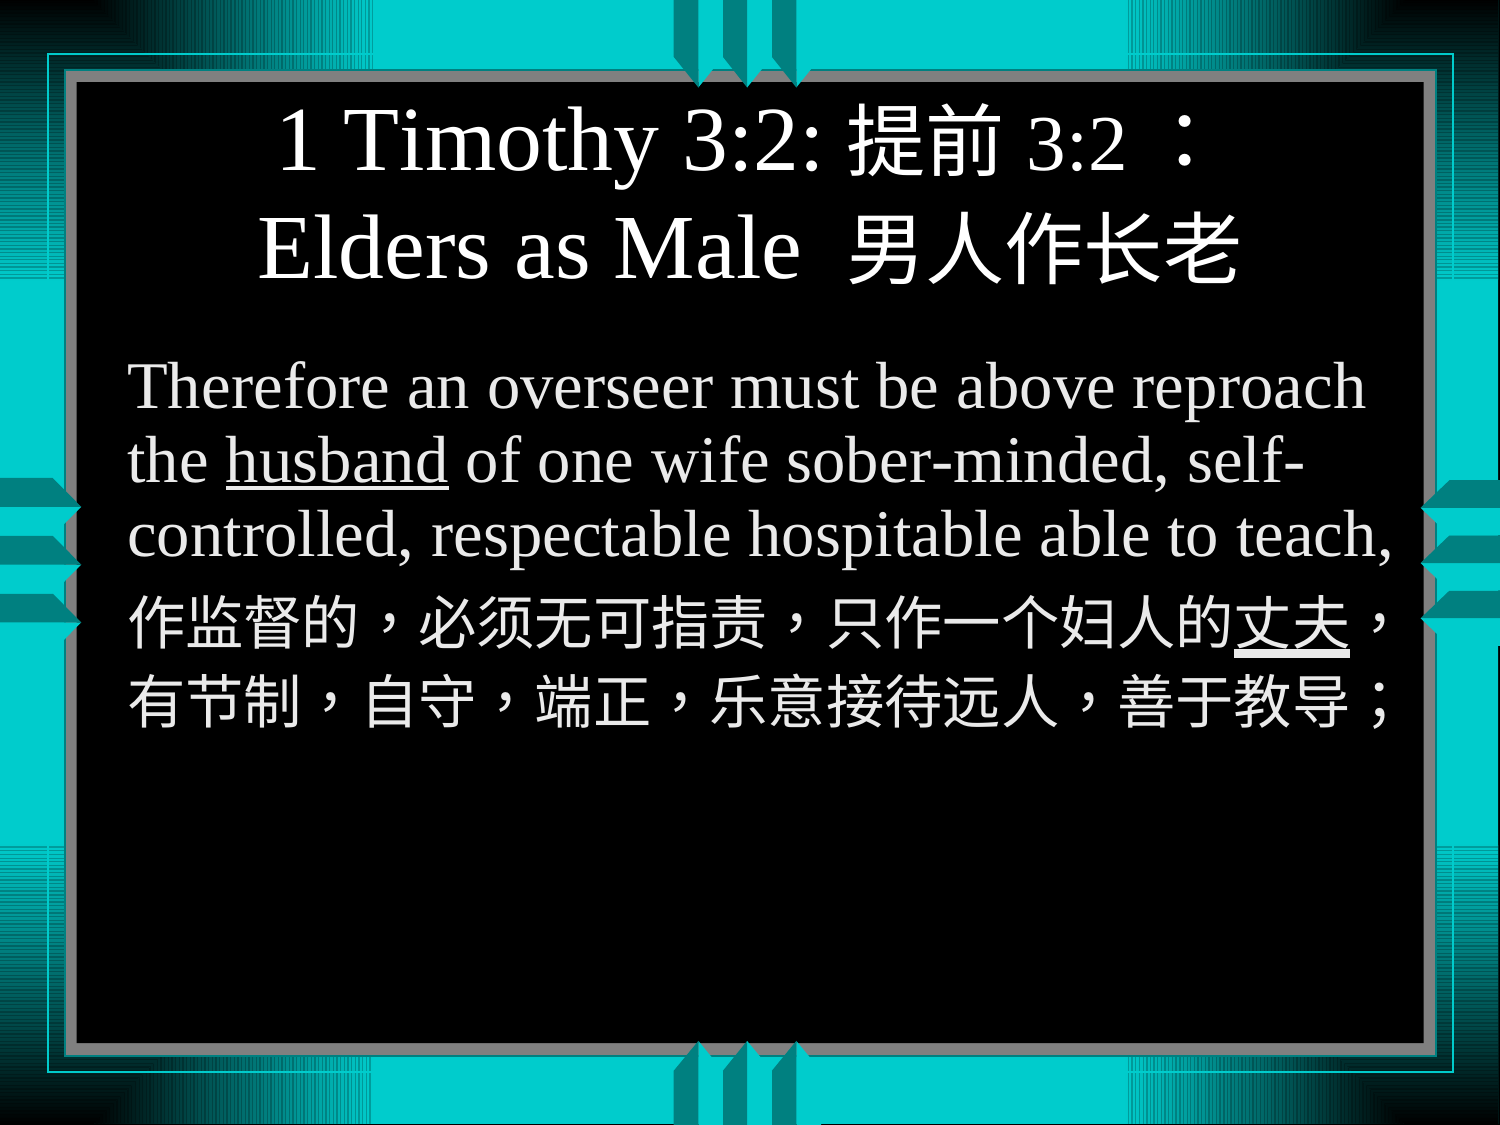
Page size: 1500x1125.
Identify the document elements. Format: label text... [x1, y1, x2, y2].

title 1 Timothy 3:2:提前3:2： Elders as Male 男人作长老 [112, 71, 1388, 316]
text_box Therefore an overseer must be above reproach the husband of one wife sober-minded, self-controlled, respectable hospitable able to teach, 作监督的，必须无可指责，只作一个妇人的丈夫，有节制，自守，端正，乐意接待远人，善于教导； [112, 341, 1437, 912]
